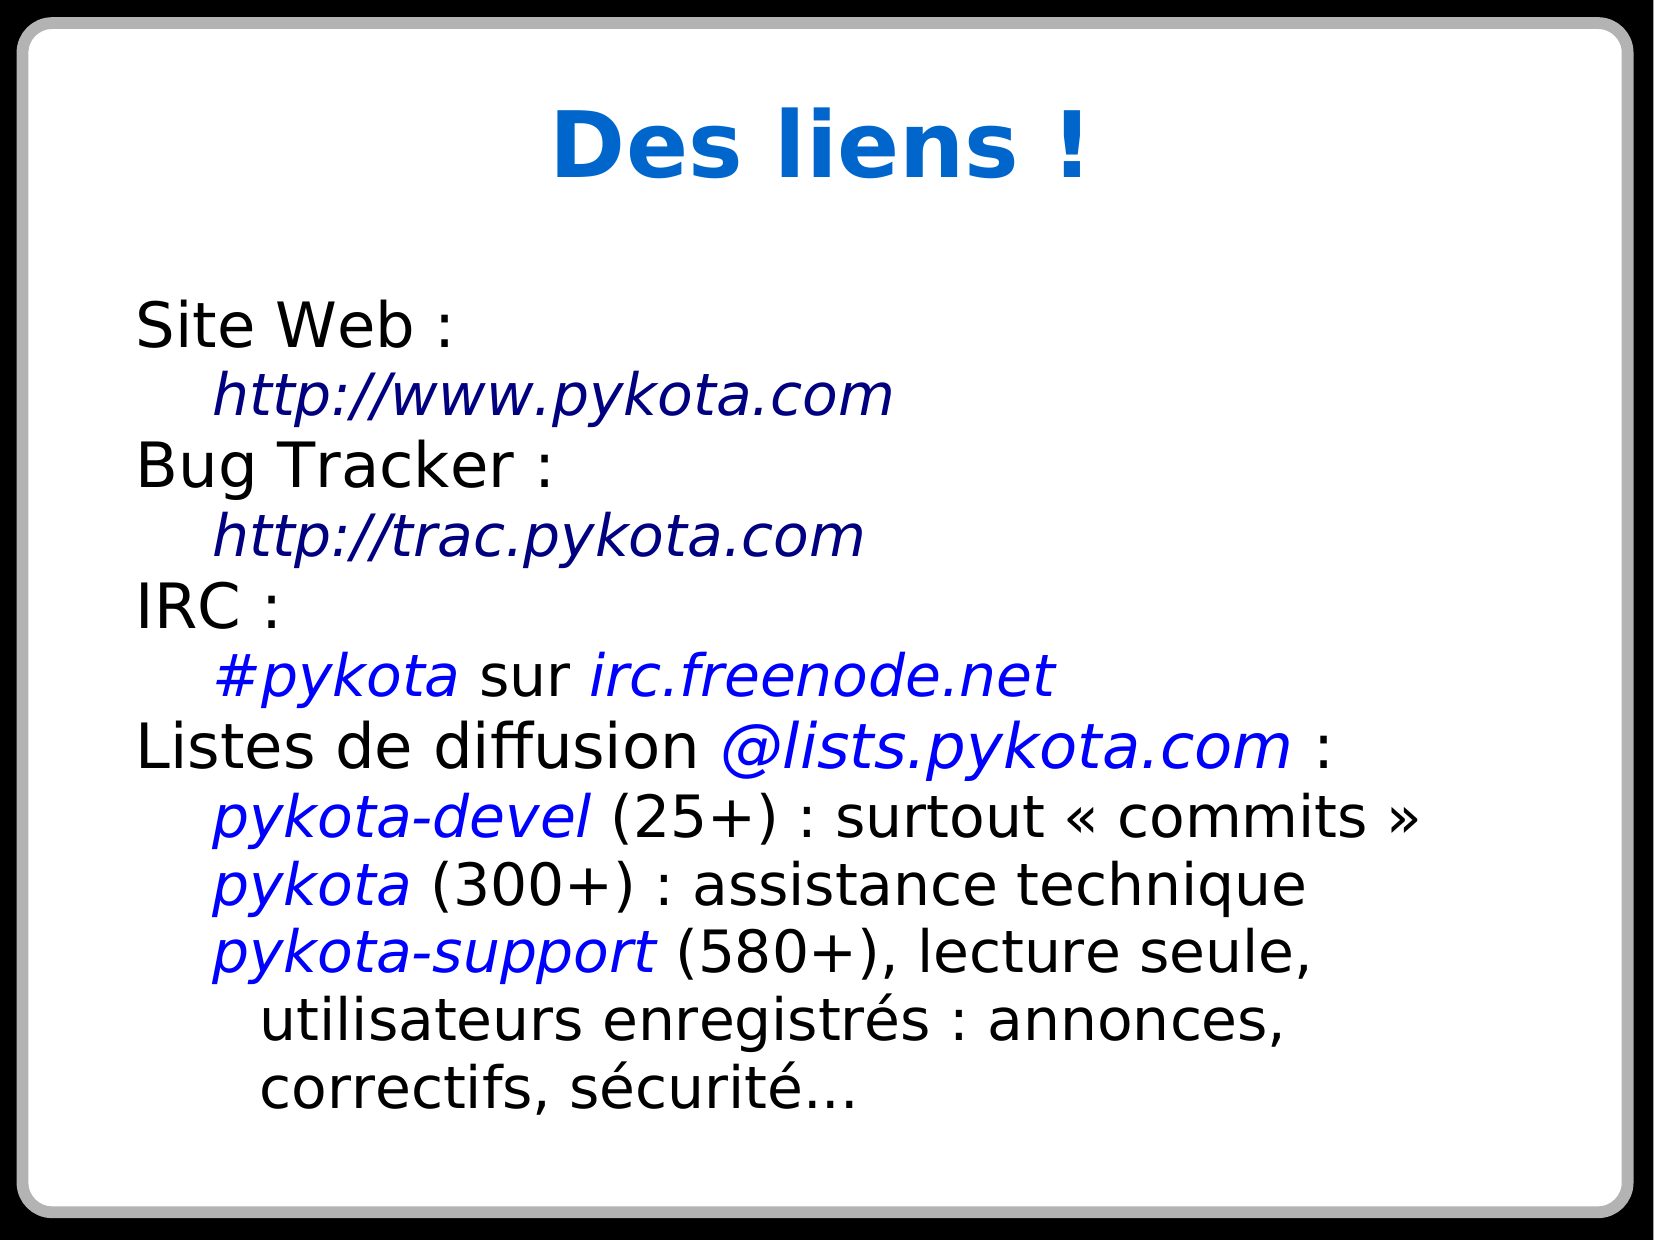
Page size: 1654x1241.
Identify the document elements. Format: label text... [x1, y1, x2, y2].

title Des liens ! [67, 91, 1577, 199]
list Site Web : http://www.pykota.com Bug Tracker : http://trac.pykota.com IRC : #pykota sur irc.freenode.net Listes de diffusion @lists.pykota.com : pykota-devel (25+) : surtout « commits » pykota (300+) : assistance technique pykota-support (580+), lecture seule, utilisateurs enregistrés : annonces, correctifs, sécurité... [118, 289, 1540, 1123]
